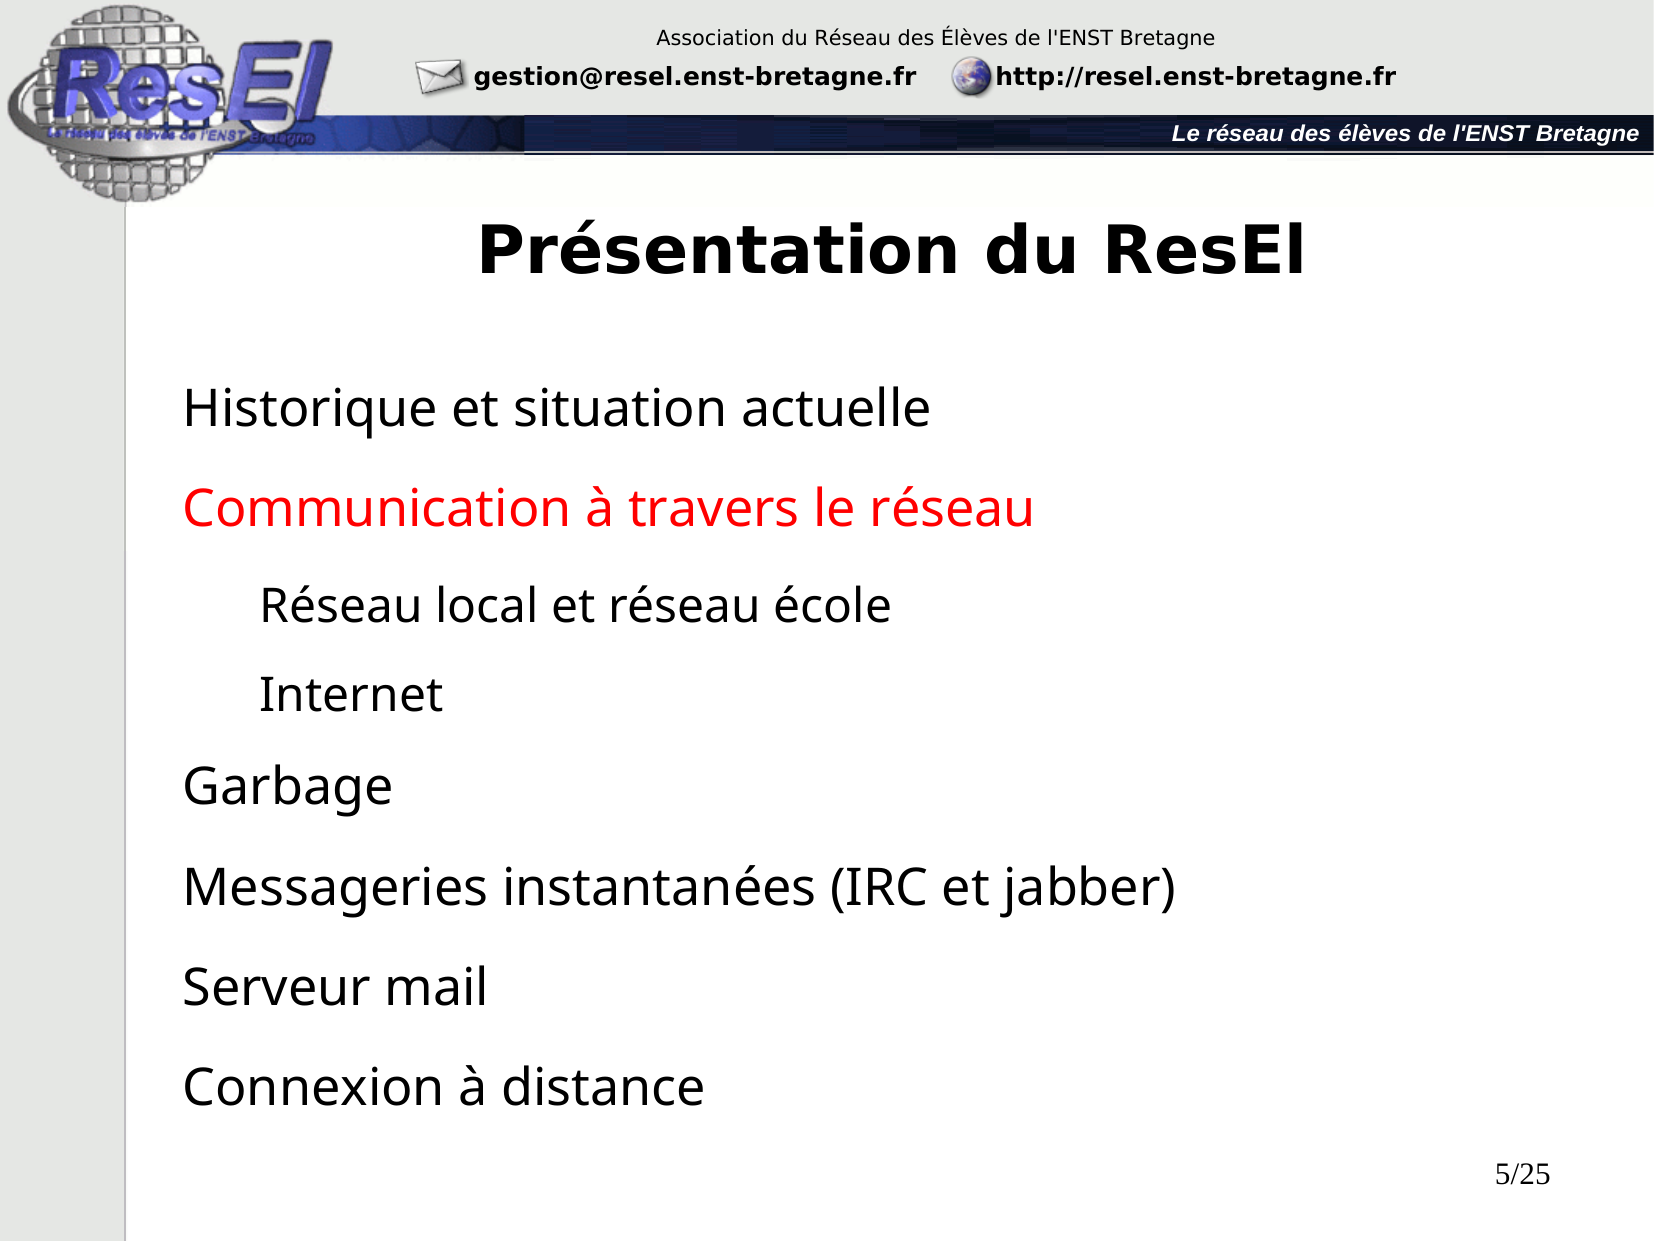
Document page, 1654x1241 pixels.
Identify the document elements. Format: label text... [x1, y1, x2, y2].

title Présentation du ResEl [195, 169, 1590, 333]
picture [0, 0, 1654, 1241]
list Historique et situation actuelle Communication à travers le réseau Réseau local et réseau école Internet Garbage Messageries instantanées (IRC et jabber) Serveur mail Connexion à distance [165, 371, 1624, 1198]
